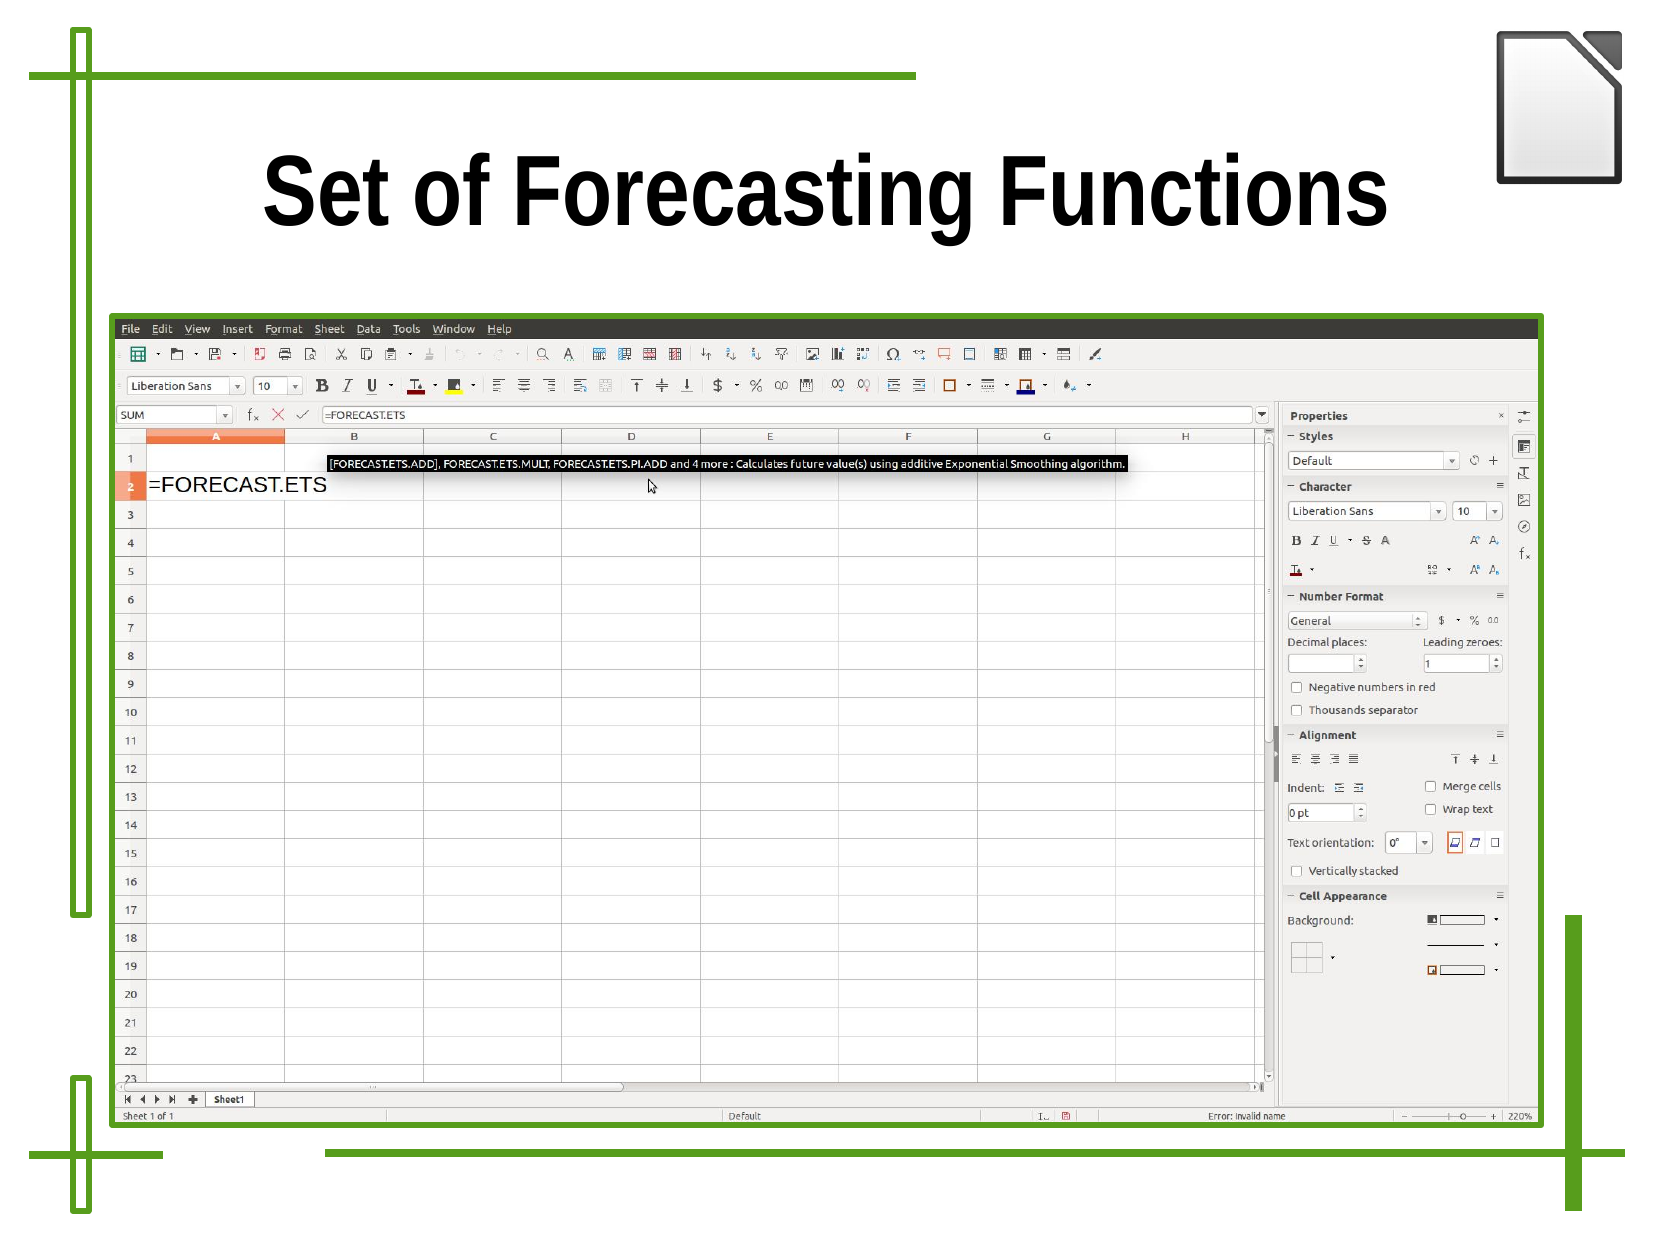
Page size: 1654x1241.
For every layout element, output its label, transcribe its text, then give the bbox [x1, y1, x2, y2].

title Set of Forecasting Functions [118, 118, 1536, 260]
picture [1494, 29, 1624, 186]
picture [115, 318, 1539, 1123]
